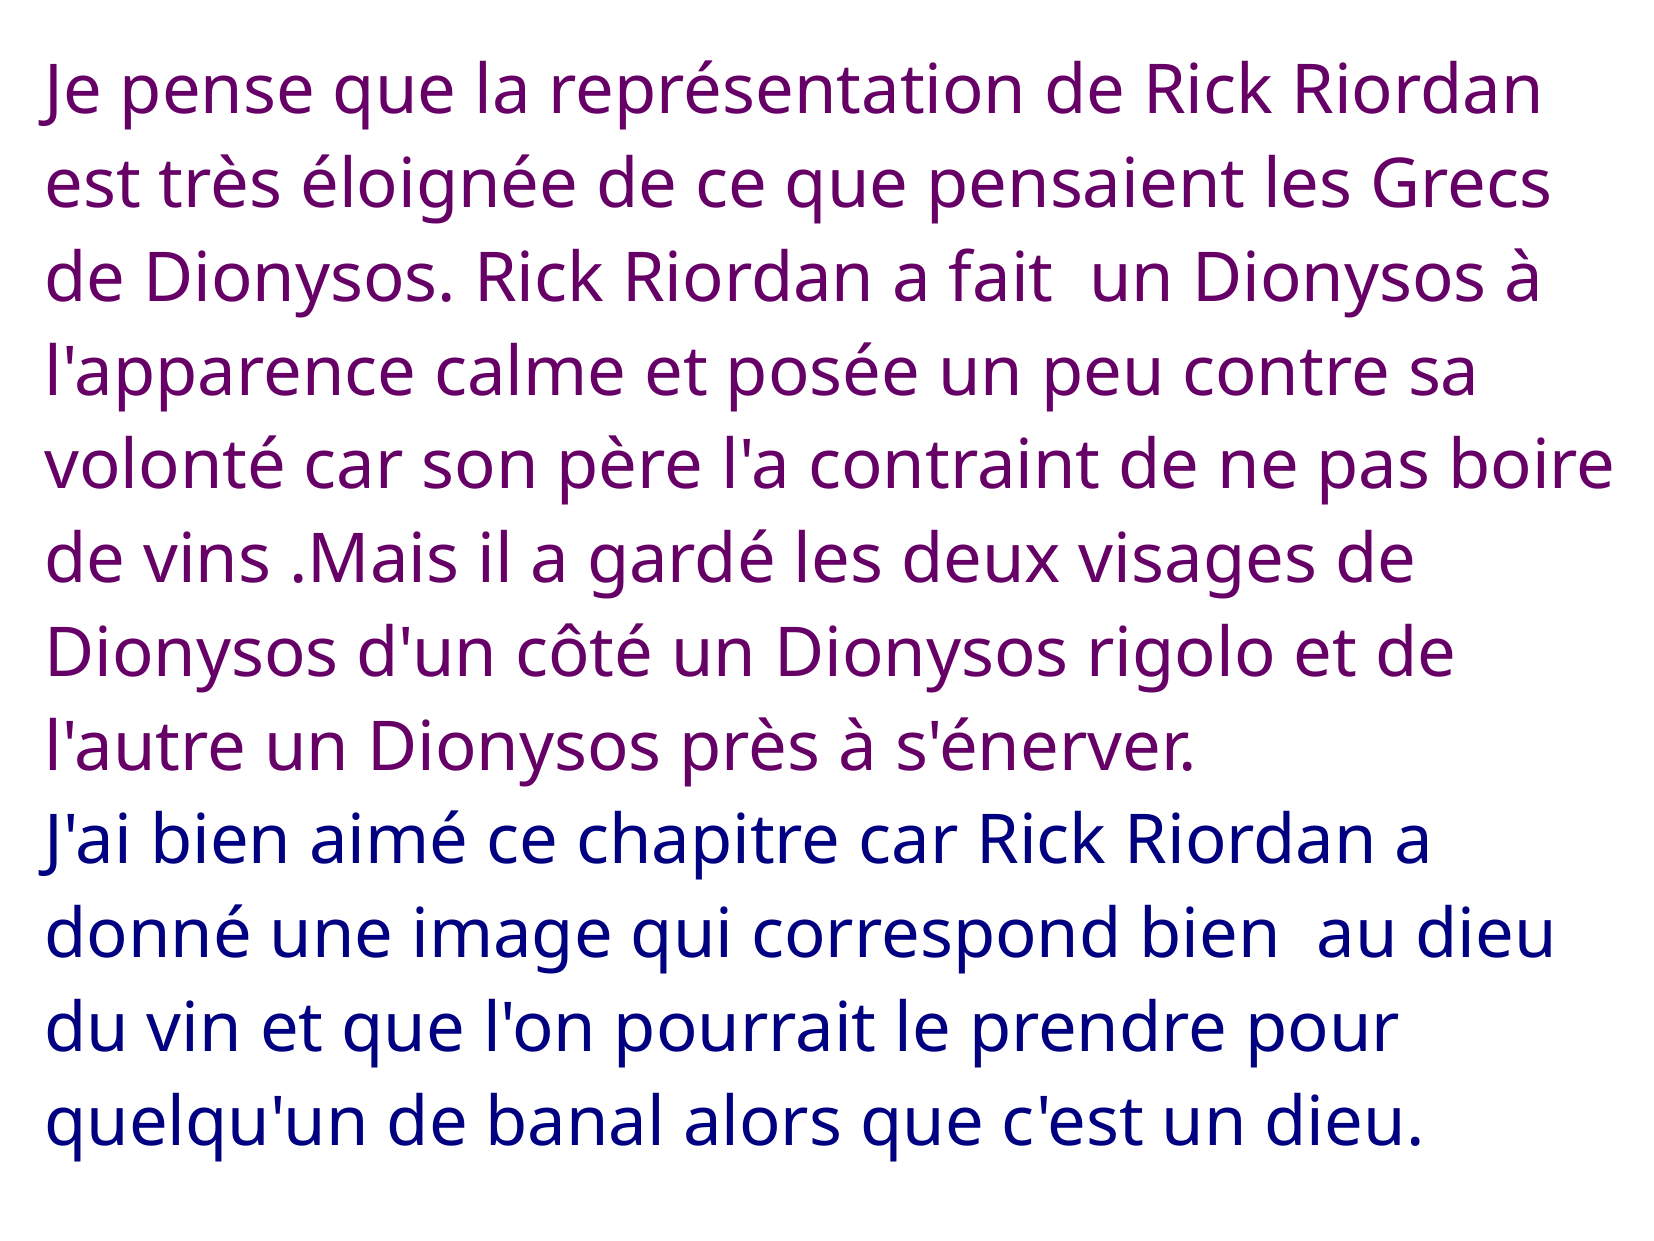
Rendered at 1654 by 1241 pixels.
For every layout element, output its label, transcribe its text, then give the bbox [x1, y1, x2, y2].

text_box Je pense que la représentation de Rick Riordan est très éloignée de ce que pensaient les Grecs de Dionysos. Rick Riordan a fait un Dionysos à l'apparence calme et posée un peu contre sa volonté car son père l'a contraint de ne pas boire de vins .Mais il a gardé les deux visages de Dionysos d'un côté un Dionysos rigolo et de l'autre un Dionysos près à s'énerver. J'ai bien aimé ce chapitre car Rick Riordan a donné une image qui correspond bien au dieu du vin et que l'on pourrait le prendre pour quelqu'un de banal alors que c'est un dieu. [29, 32, 1654, 1168]
